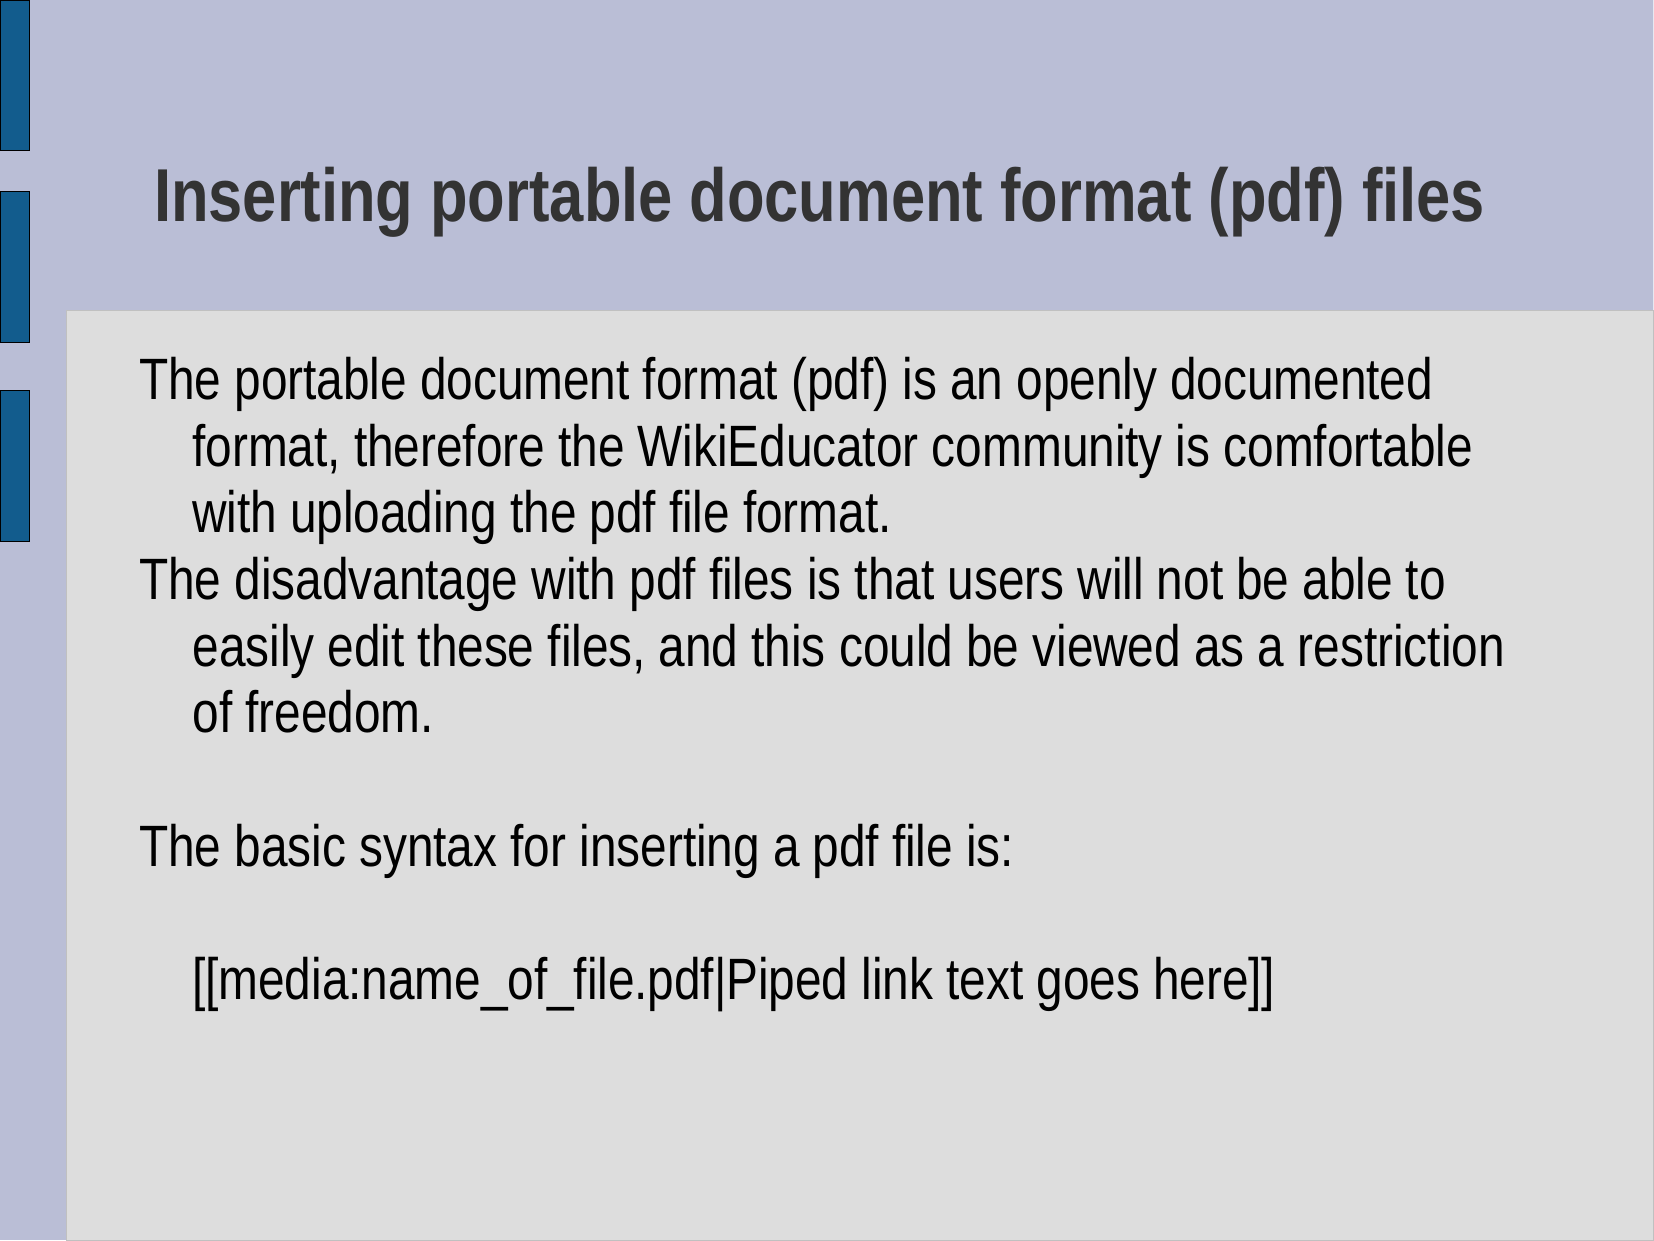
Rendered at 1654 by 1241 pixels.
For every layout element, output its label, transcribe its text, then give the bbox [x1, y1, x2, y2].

title Inserting portable document format (pdf) files [121, 91, 1534, 299]
list The portable document format (pdf) is an openly documented format, therefore the WikiEducator community is comfortable with uploading the pdf file format. The disadvantage with pdf files is that users will not be able to easily edit these files, and this could be viewed as a restriction of freedom. The basic syntax for inserting a pdf file is: [[media:name_of_file.pdf|Piped link text goes here]] [121, 344, 1534, 1127]
